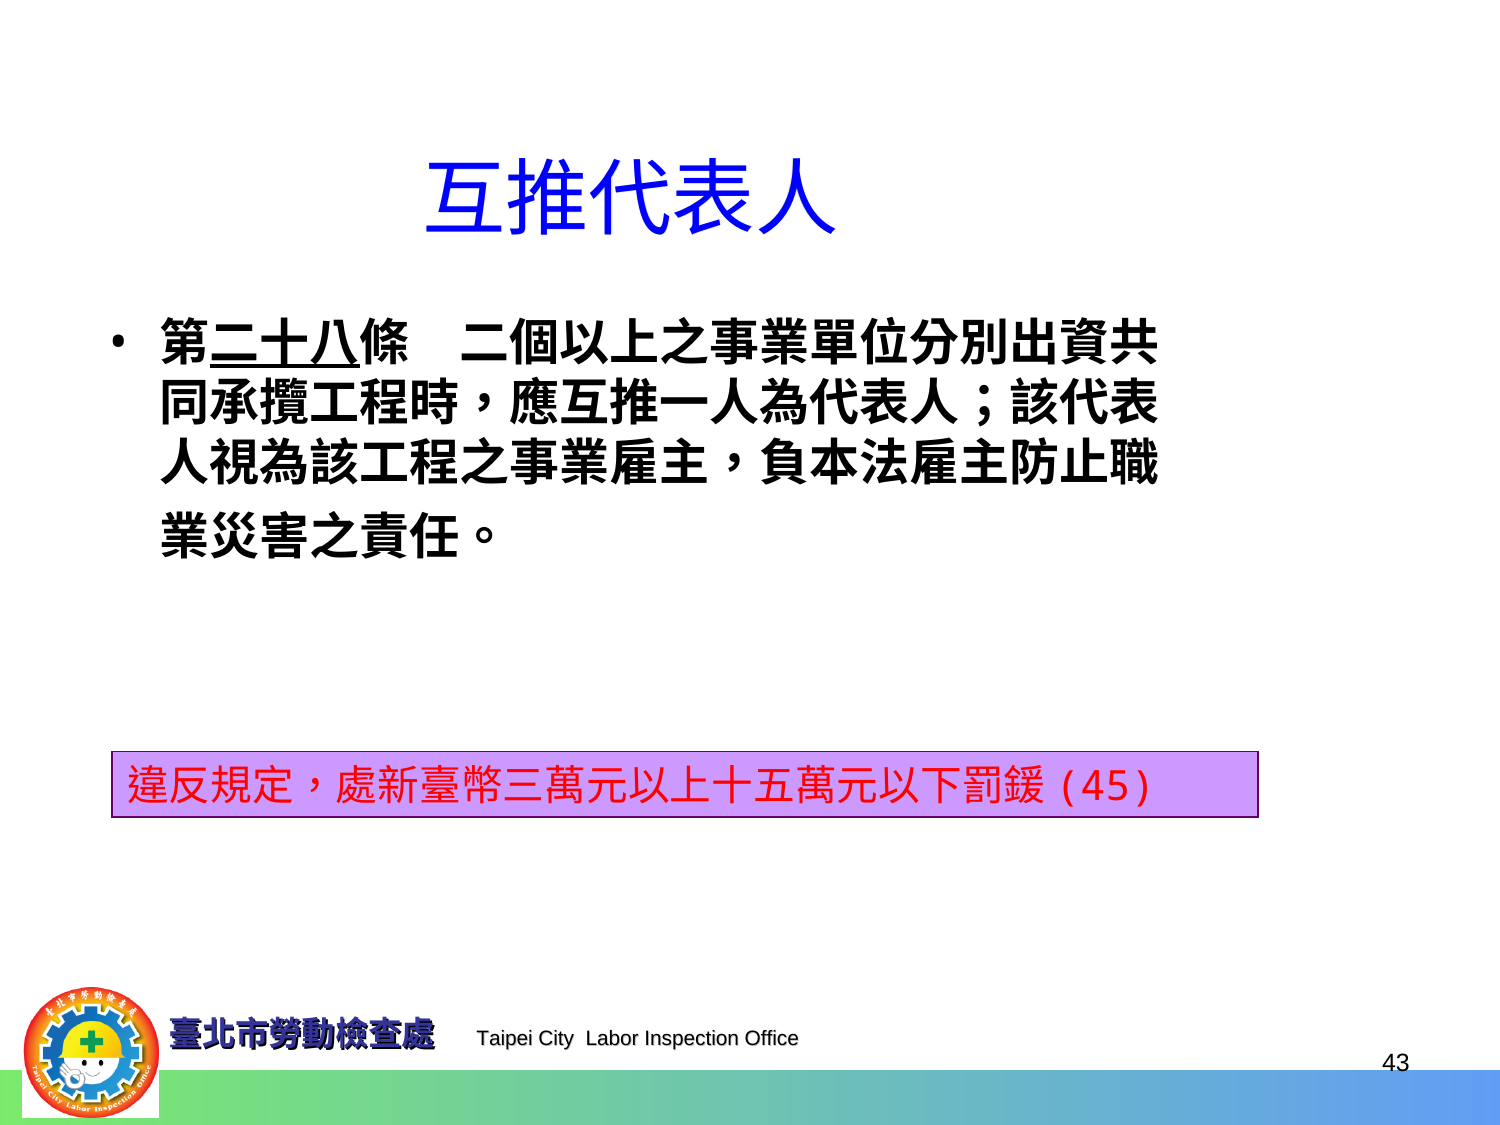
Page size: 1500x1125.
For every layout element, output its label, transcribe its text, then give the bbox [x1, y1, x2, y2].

list 第二十八條 二個以上之事業單位分別出資共同承攬工程時，應互推一人為代表人；該代表人視為該工程之事業雇主，負本法雇主防止職業災害之責任。 [88, 302, 1176, 673]
text_box 違反規定，處新臺幣三萬元以上十五萬元以下罰鍰(45) [112, 751, 1258, 818]
picture [22, 987, 159, 1118]
text_box 互推代表人 [407, 137, 854, 253]
text_box <編號> [1074, 1024, 1426, 1100]
